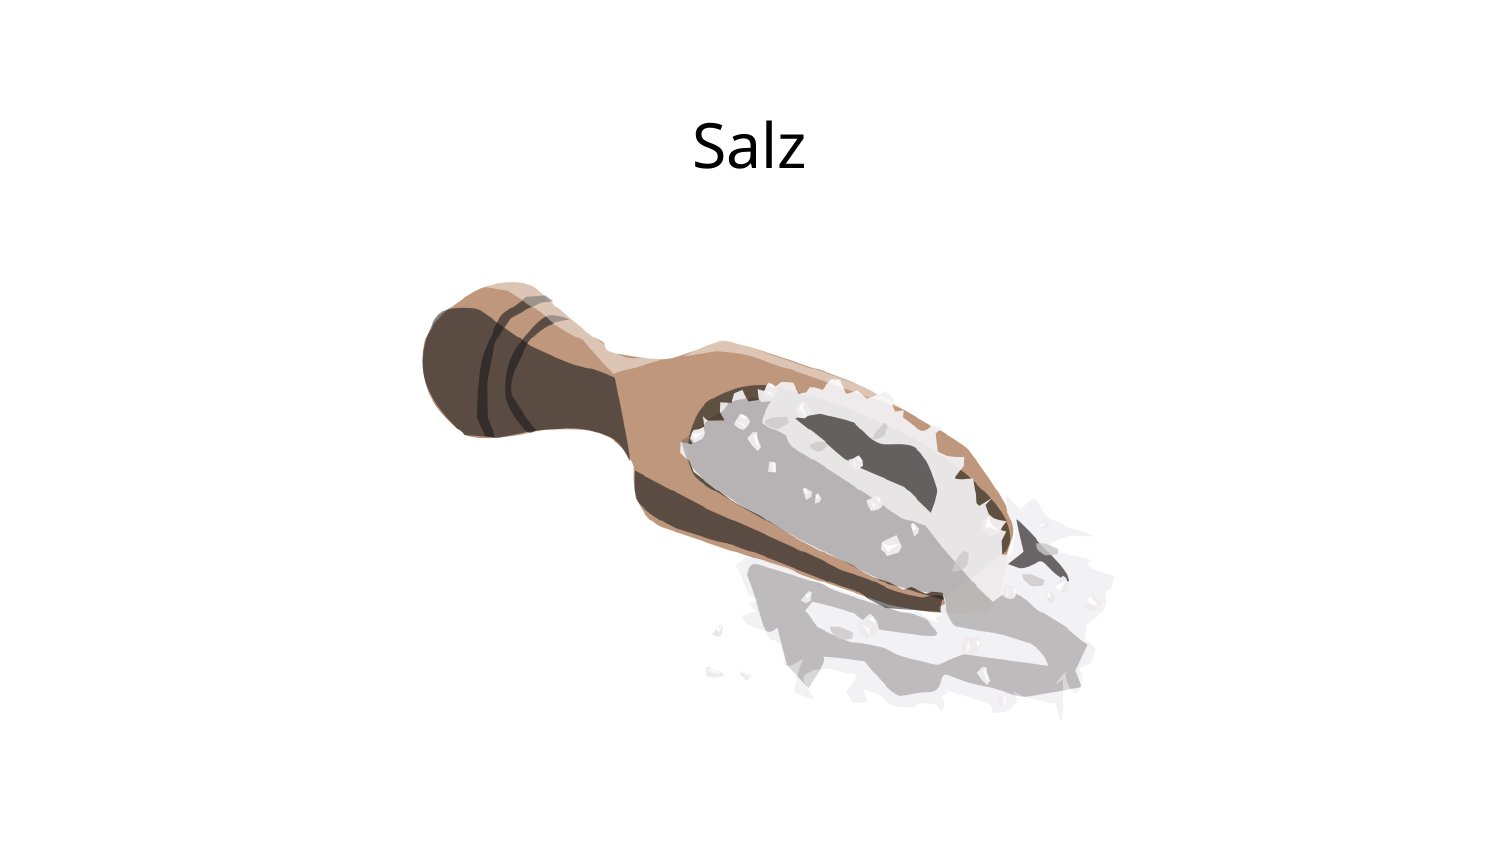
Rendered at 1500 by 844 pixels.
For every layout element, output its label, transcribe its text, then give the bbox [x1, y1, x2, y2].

picture [312, 216, 1188, 765]
title Salz [519, 77, 981, 202]
